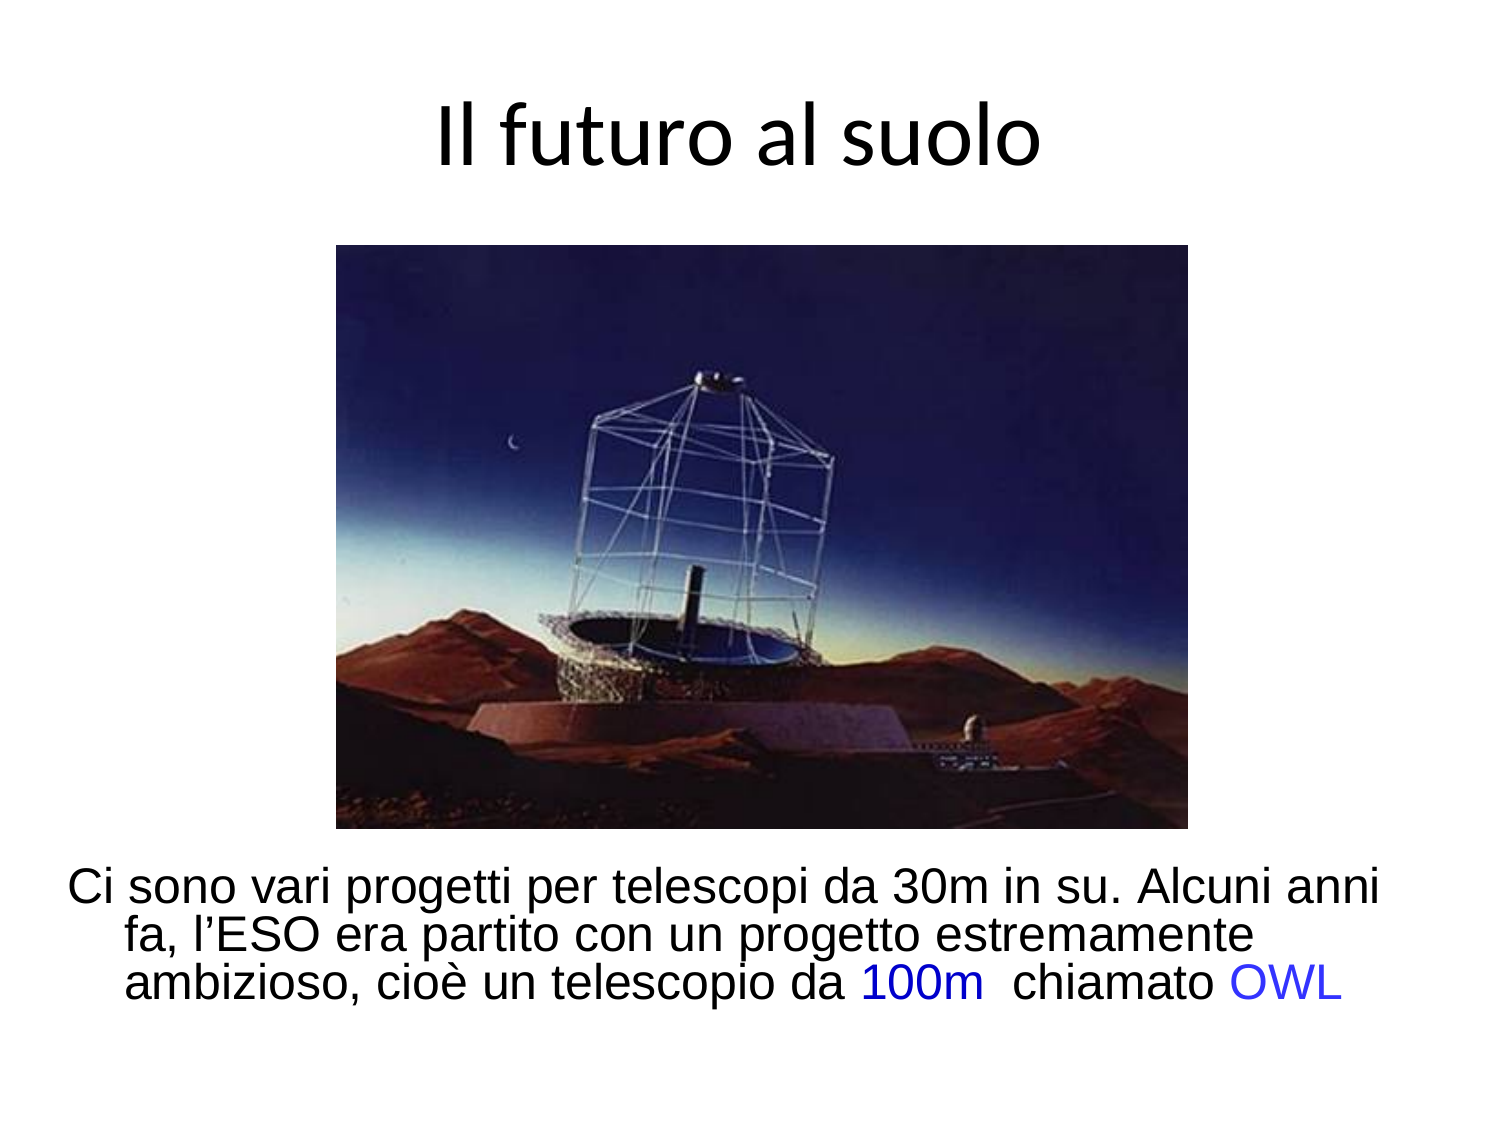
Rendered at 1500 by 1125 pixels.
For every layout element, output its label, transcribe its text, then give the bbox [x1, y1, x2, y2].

picture [336, 245, 1188, 829]
list Ci sono vari progetti per telescopi da 30m in su. Alcuni anni fa, l’ESO era partito con un progetto estremamente ambizioso, cioè un telescopio da 100m chiamato OWL [53, 857, 1429, 1033]
title Il futuro al suolo [112, 66, 1388, 192]
